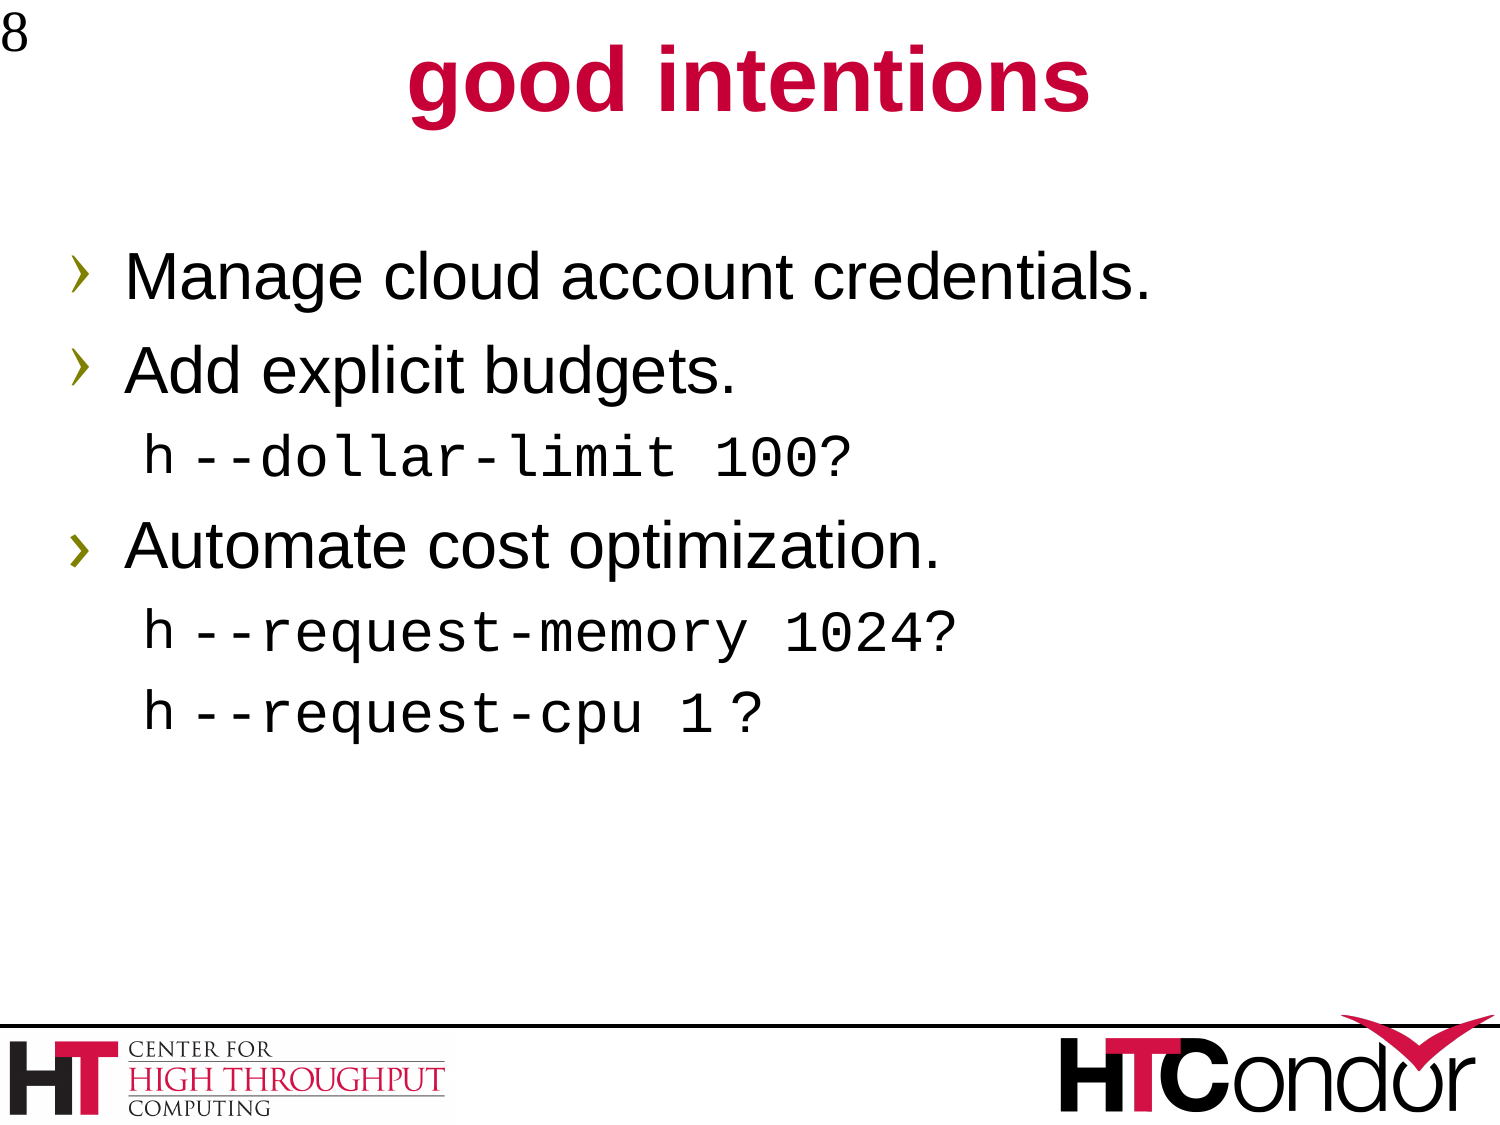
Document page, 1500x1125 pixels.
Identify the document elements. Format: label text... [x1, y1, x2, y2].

list Manage cloud account credentials. Add explicit budgets. --dollar-limit 100? Automate cost optimization. --request-memory 1024? --request-cpu 1 ? [52, 225, 1431, 919]
picture [1055, 1014, 1500, 1119]
title good intentions [0, 0, 1500, 150]
picture [0, 1029, 454, 1125]
